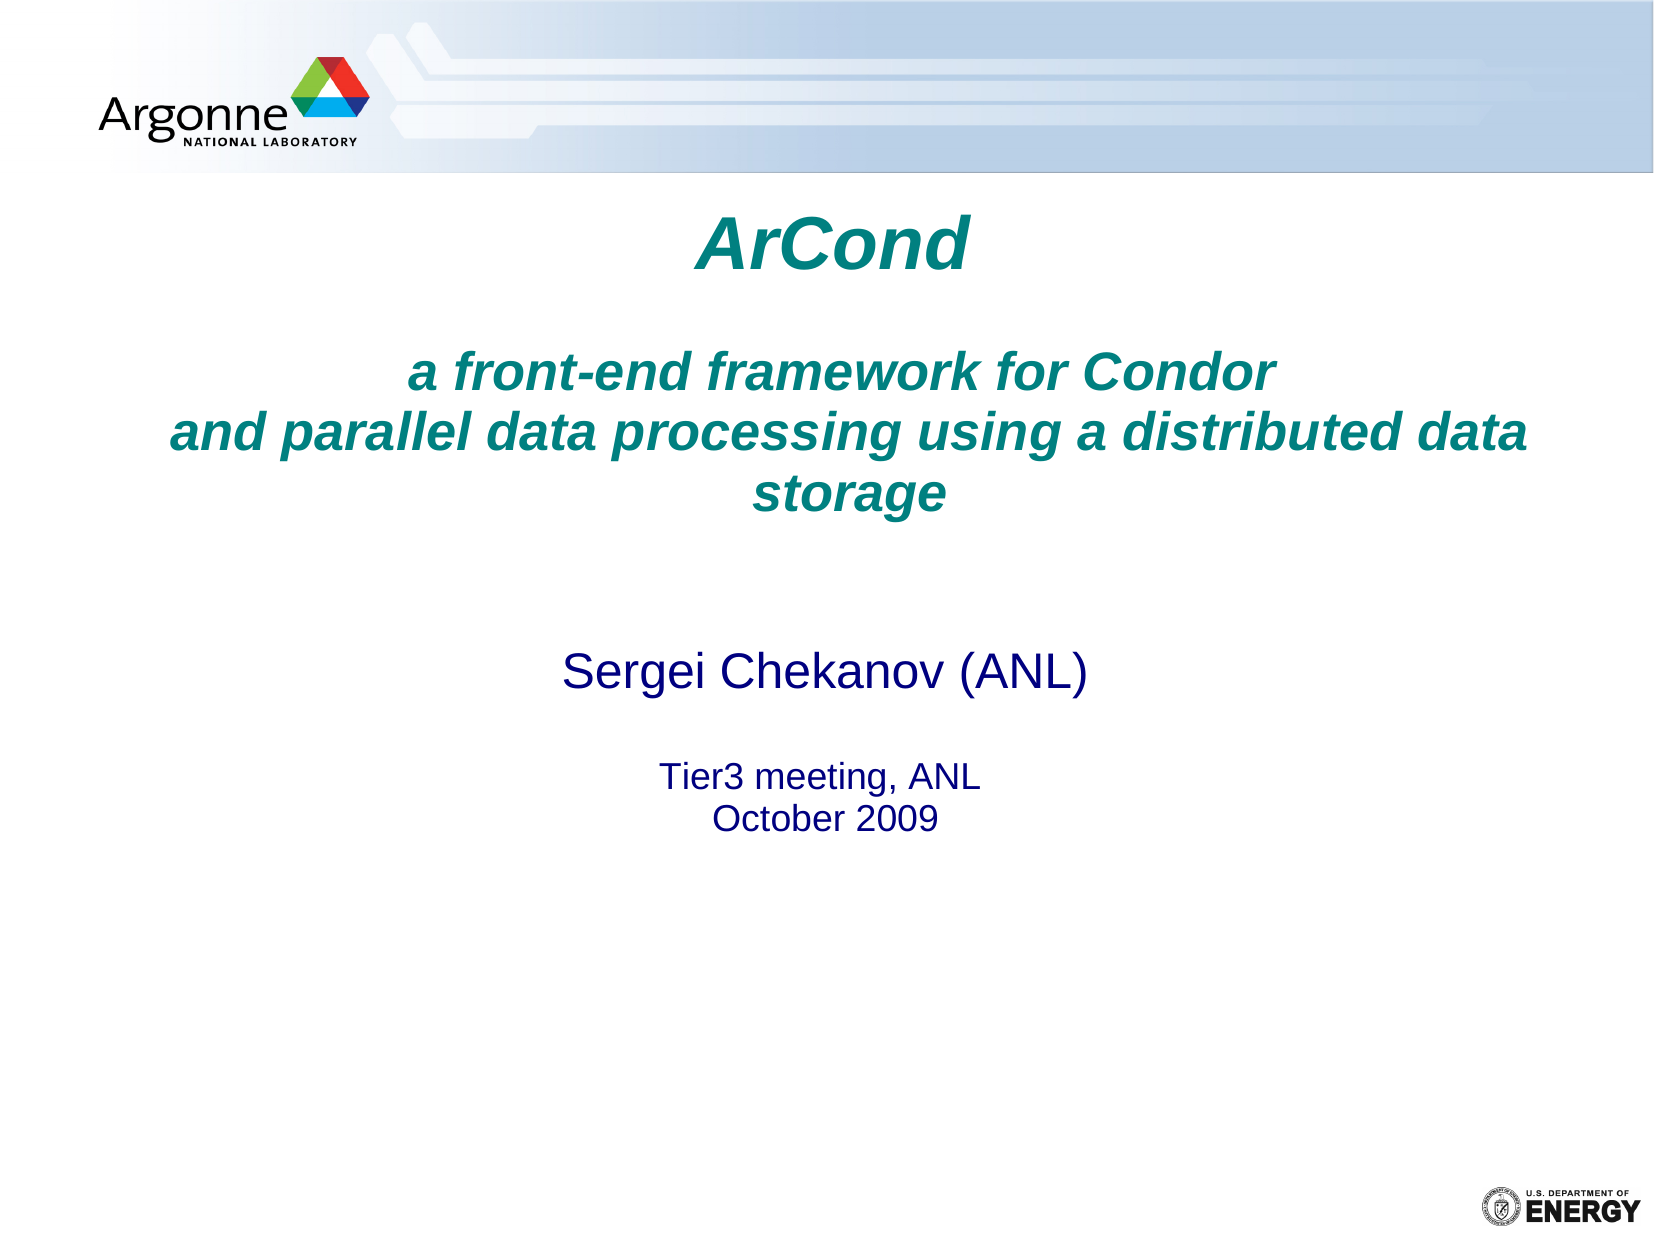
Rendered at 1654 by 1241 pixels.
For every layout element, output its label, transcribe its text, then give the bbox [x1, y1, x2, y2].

picture [0, 0, 1654, 173]
subtitle Sergei Chekanov (ANL) Tier3 meeting, ANL October 2009 [134, 350, 1516, 1133]
picture [1482, 1187, 1641, 1226]
title ArCond a front-end framework for Condor and parallel data processing using a distributed data storage [126, 201, 1539, 523]
